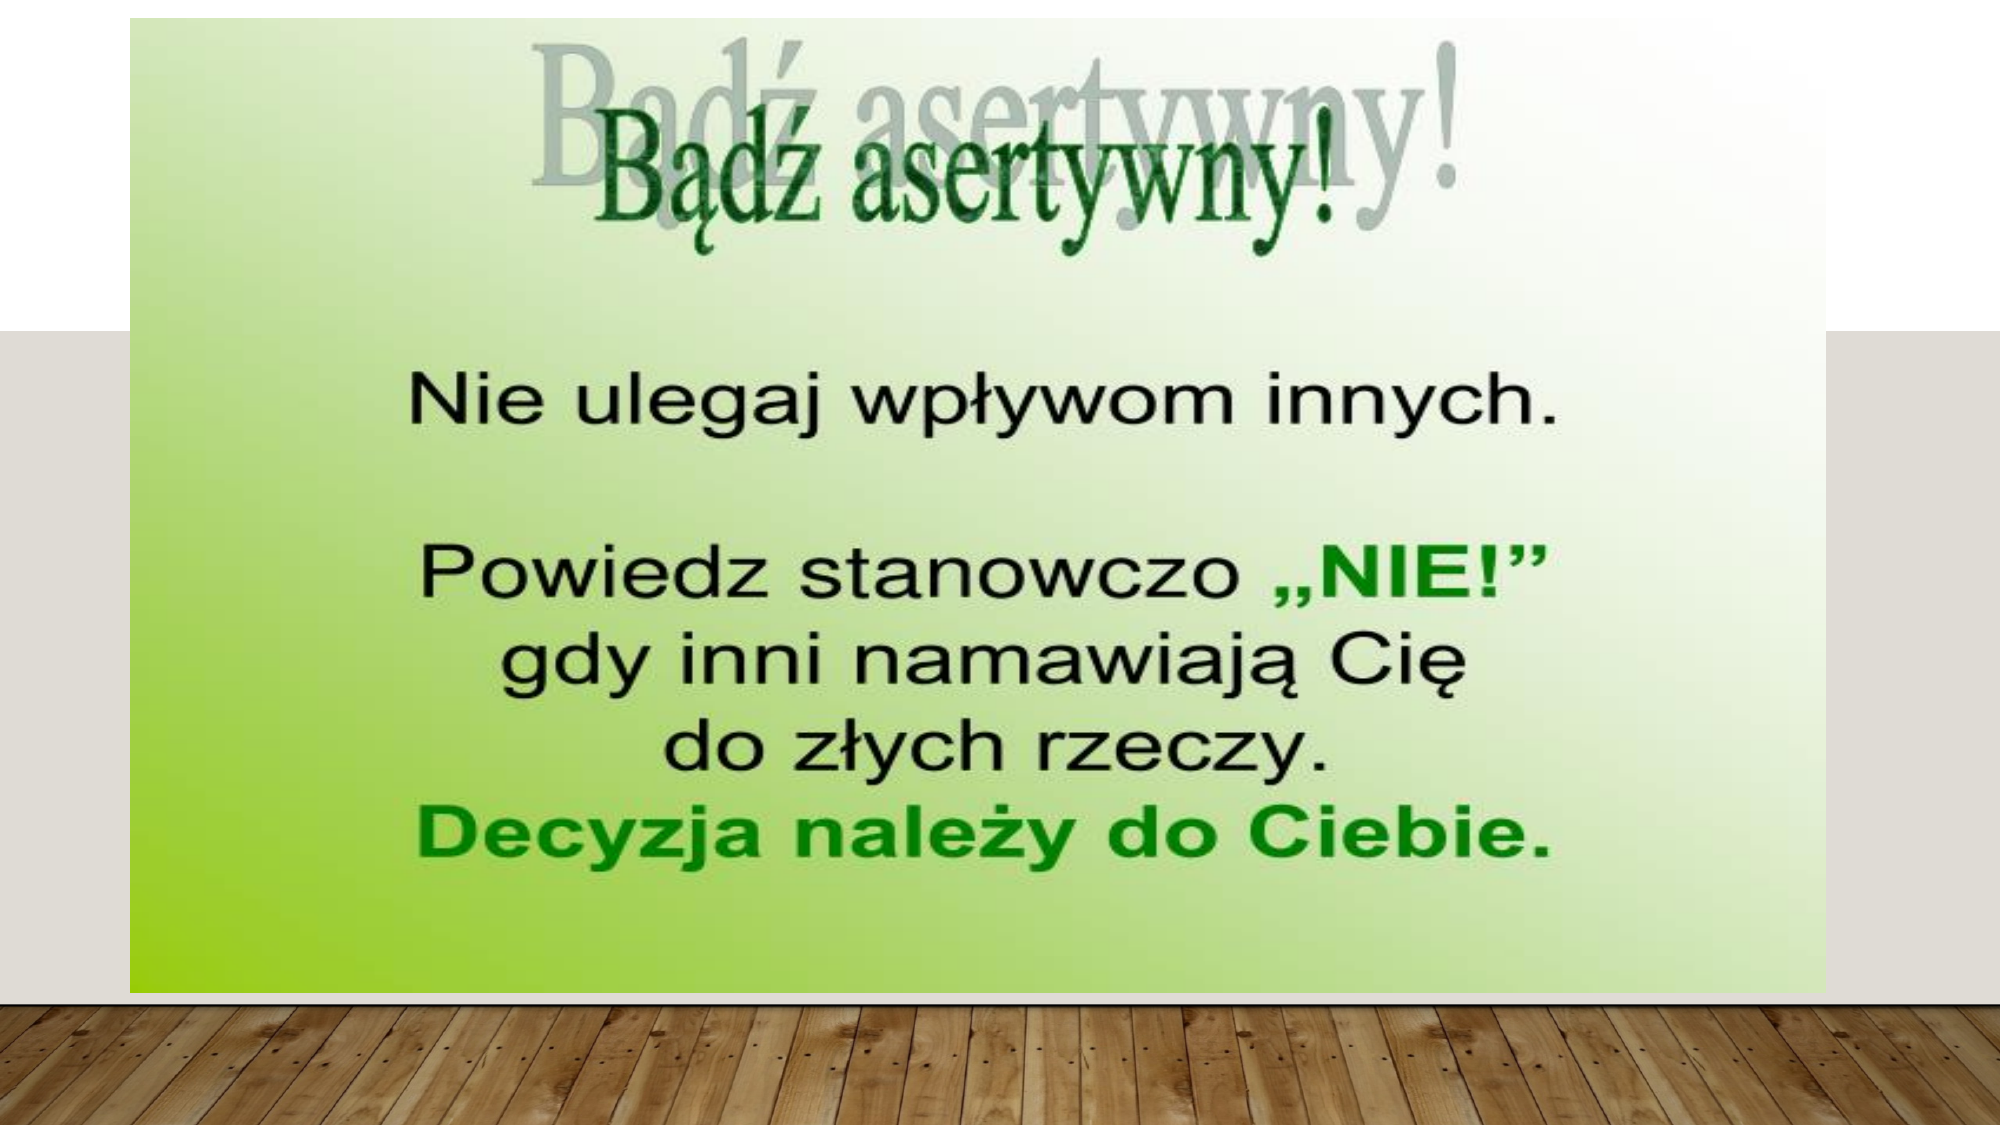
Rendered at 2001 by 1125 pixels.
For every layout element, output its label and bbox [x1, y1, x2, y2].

picture [0, 1007, 2000, 1125]
picture [130, 18, 1826, 993]
